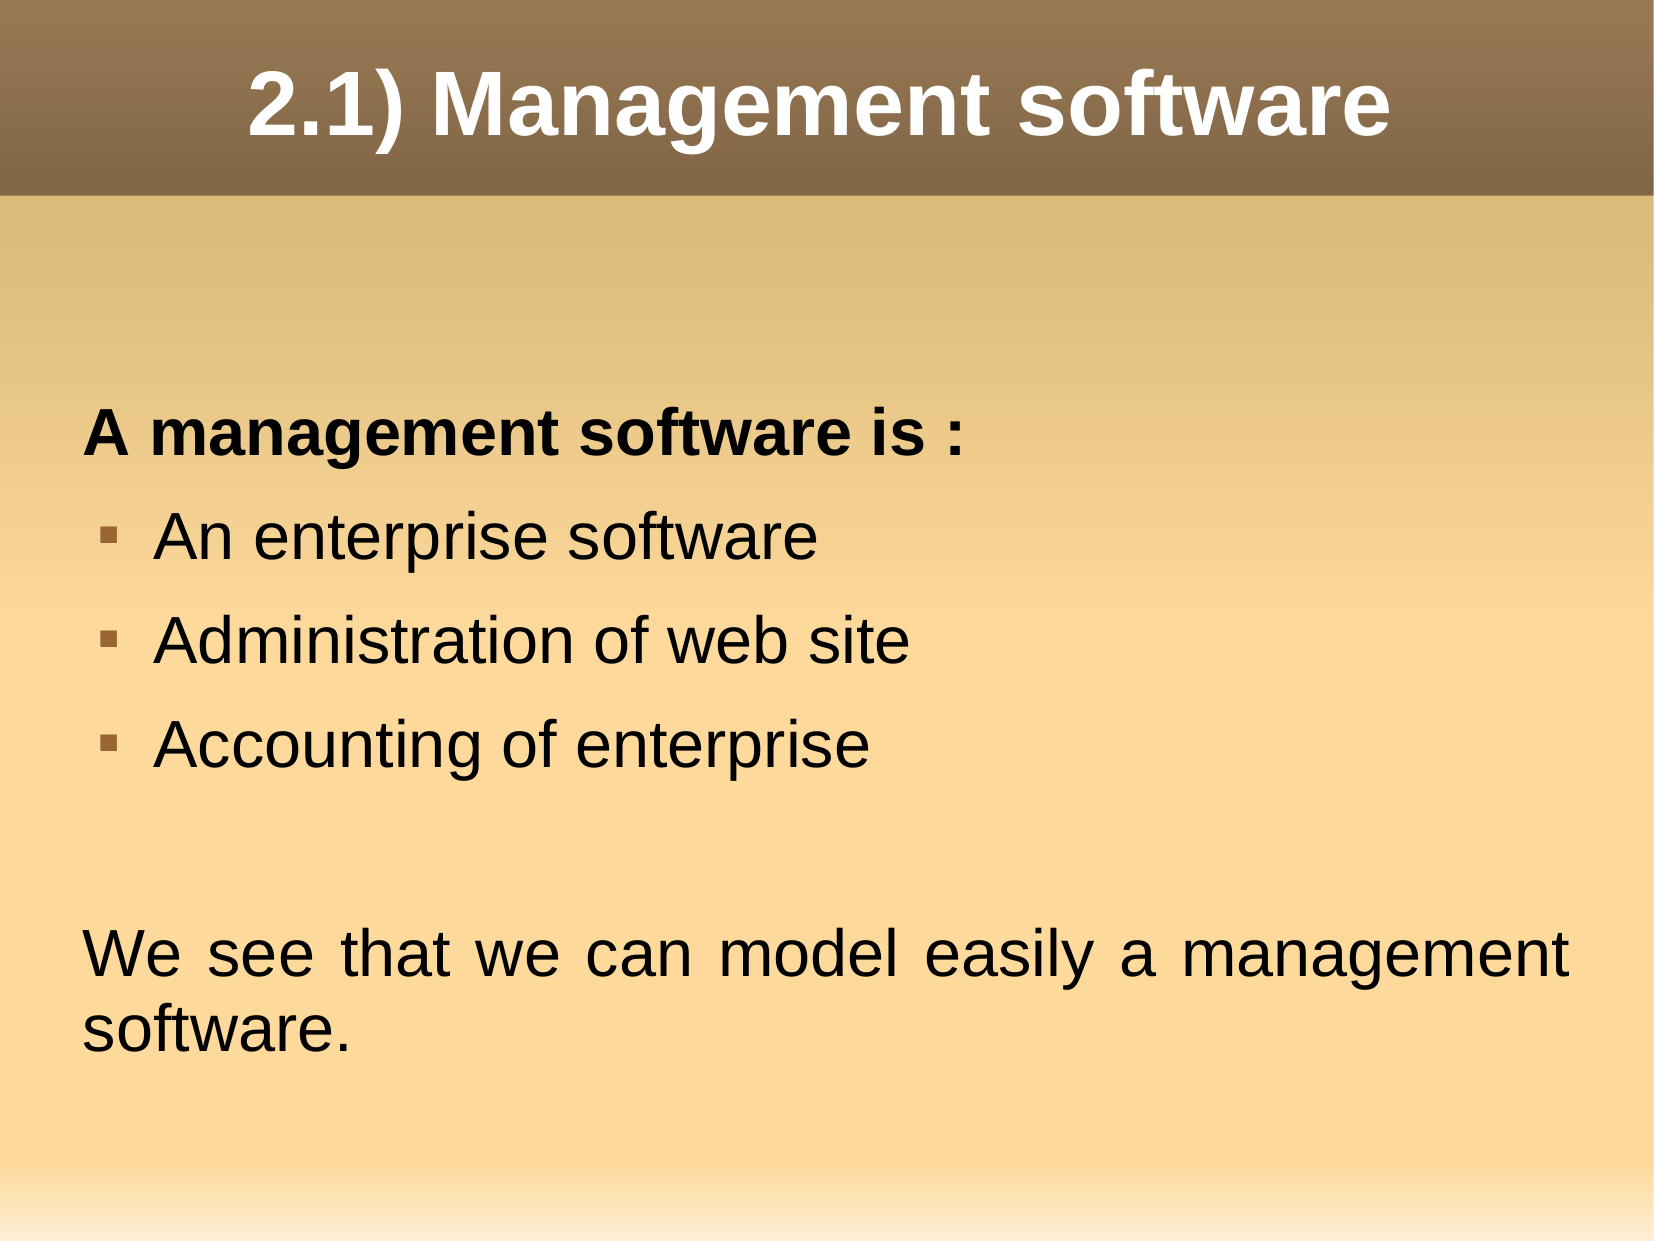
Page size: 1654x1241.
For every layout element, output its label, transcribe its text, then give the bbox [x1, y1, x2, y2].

title 2.1) Management software [76, 0, 1565, 208]
picture [0, 0, 1654, 1241]
list A management software is : An enterprise software Administration of web site Accounting of enterprise We see that we can model easily a management software. [82, 290, 1571, 1109]
